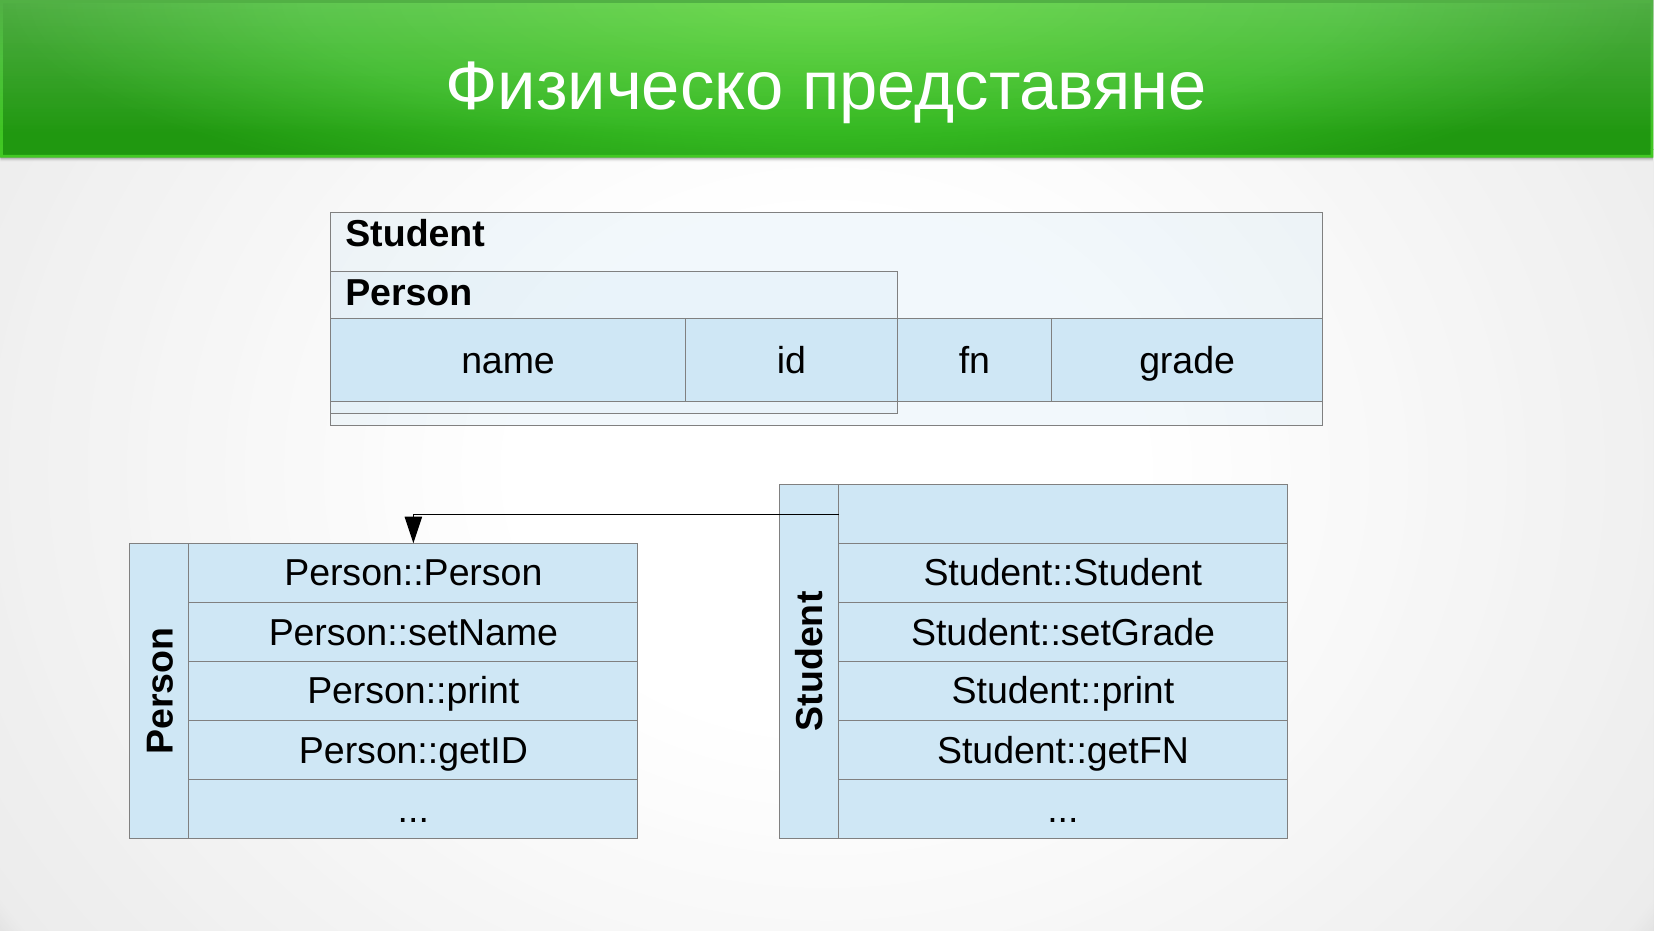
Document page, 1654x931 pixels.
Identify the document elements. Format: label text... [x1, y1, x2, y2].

text_box Person [129, 543, 189, 839]
text_box fn [897, 318, 1051, 402]
text_box id [685, 318, 897, 402]
text_box Person::print [189, 661, 638, 720]
title Физическо представяне [82, 37, 1571, 135]
text_box Student::print [838, 661, 1288, 720]
text_box Student::setGrade [838, 602, 1288, 661]
text_box Student [330, 212, 1323, 318]
text_box Student [779, 484, 838, 514]
text_box Student [330, 402, 1323, 426]
text_box Student::getFN [838, 720, 1288, 779]
text_box Person [330, 271, 898, 318]
text_box Student::Student [838, 544, 1288, 602]
text_box [838, 484, 1288, 544]
text_box Student [779, 515, 838, 839]
text_box ... [838, 779, 1288, 839]
text_box Person::setName [189, 602, 638, 661]
text_box name [330, 318, 685, 402]
text_box Person [330, 402, 898, 414]
text_box Person::Person [189, 543, 638, 602]
text_box ... [189, 779, 638, 839]
text_box grade [1051, 318, 1323, 402]
text_box Person::getID [189, 720, 638, 779]
